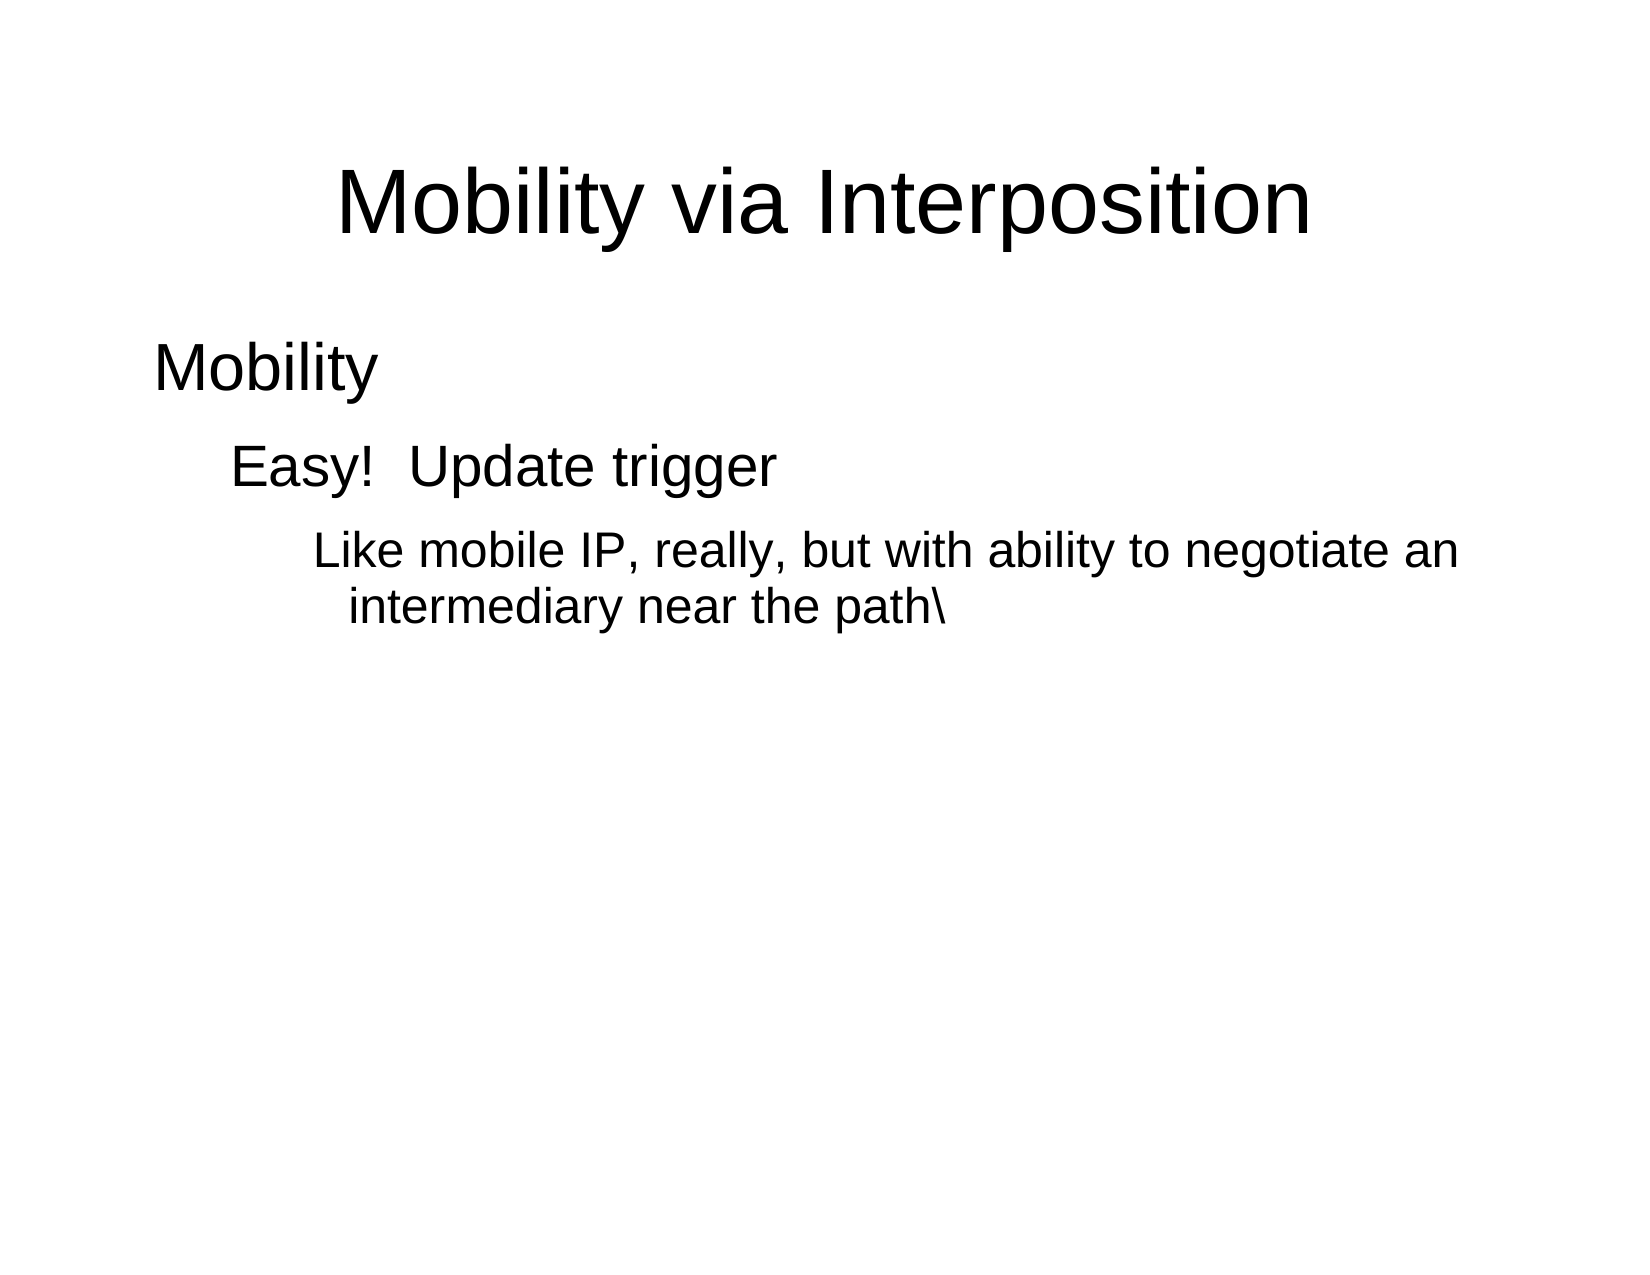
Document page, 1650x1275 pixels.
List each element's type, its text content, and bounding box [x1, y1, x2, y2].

title Mobility via Interposition [135, 112, 1515, 291]
list Mobility Easy! Update trigger Like mobile IP, really, but with ability to negotiate an intermediary near the path\ [135, 329, 1515, 1079]
